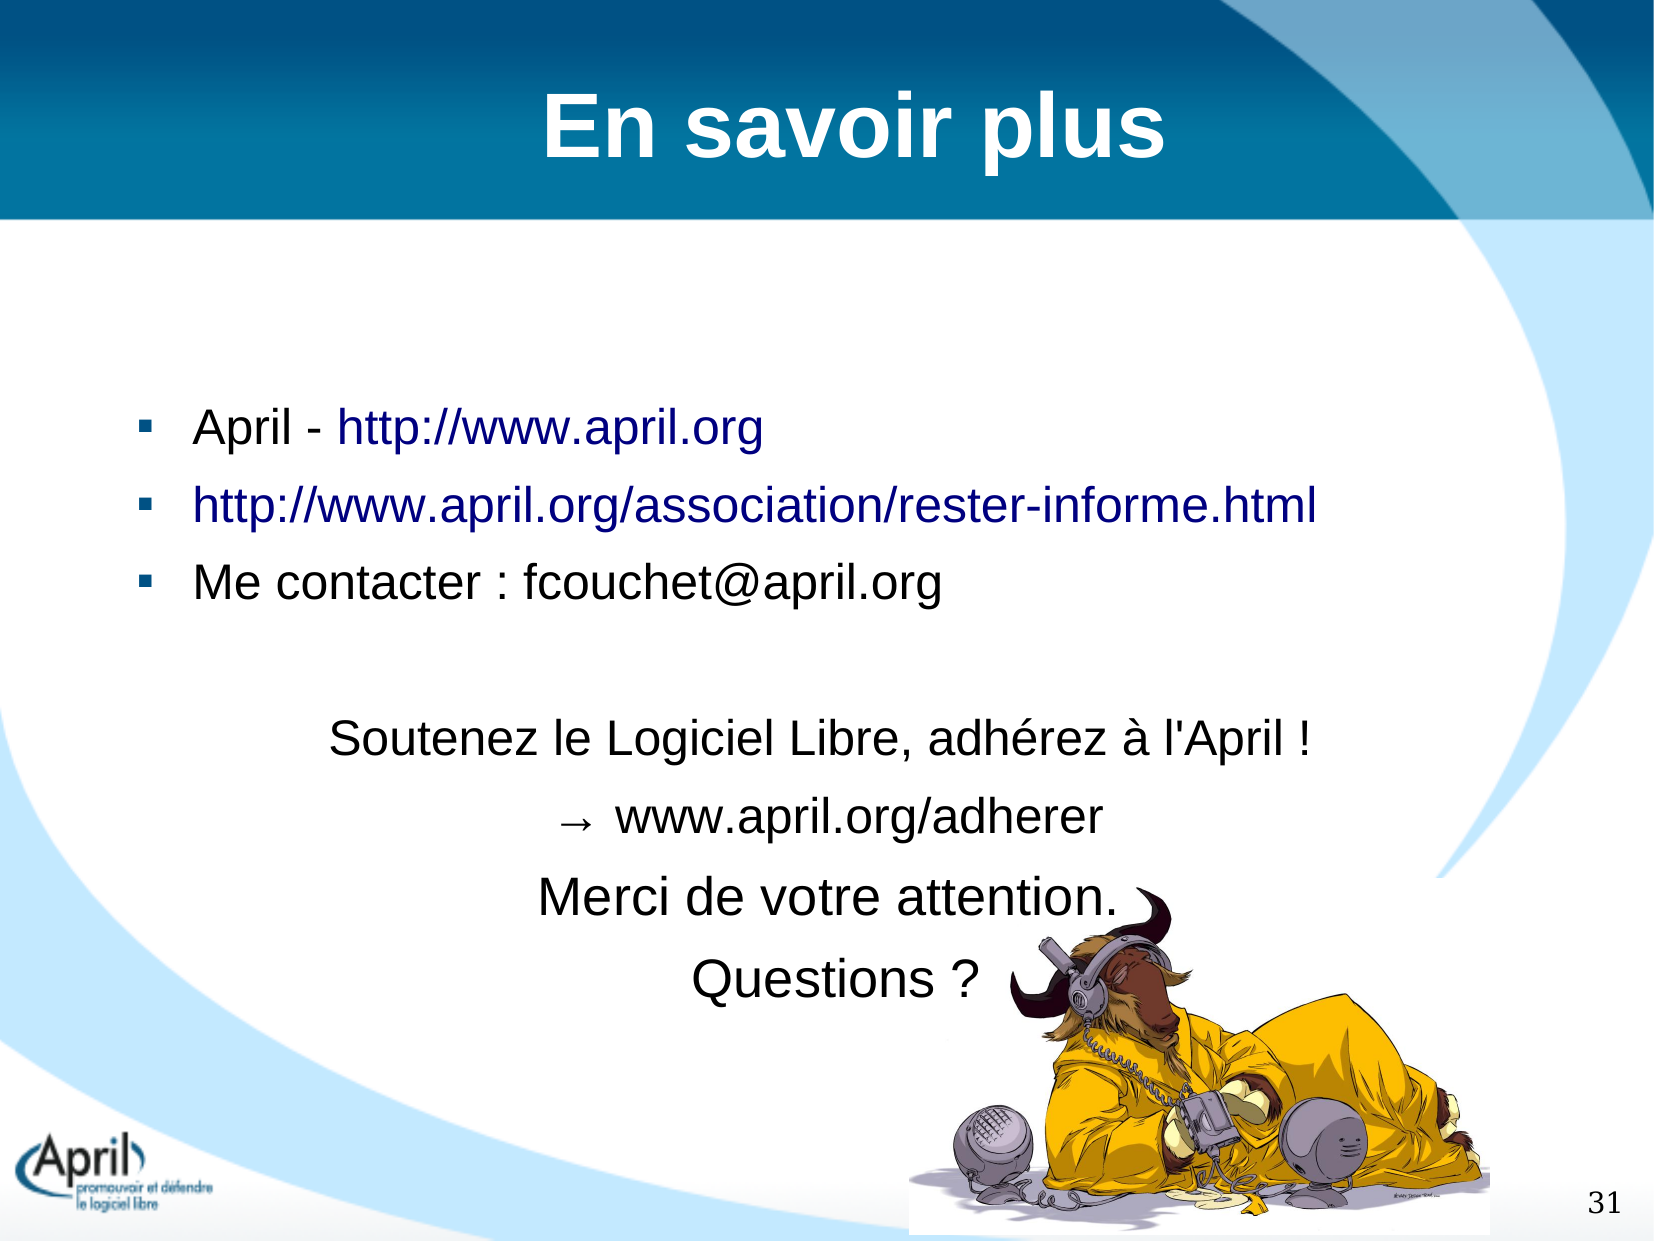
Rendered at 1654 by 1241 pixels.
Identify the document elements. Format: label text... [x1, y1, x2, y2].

title En savoir plus [118, 22, 1531, 230]
list April - http://www.april.org http://www.april.org/association/rester-informe.html Me contacter : fcouchet@april.org Soutenez le Logiciel Libre, adhérez à l'April ! → www.april.org/adherer Merci de votre attention. Questions ? [121, 321, 1534, 1103]
picture [0, 0, 1654, 1241]
